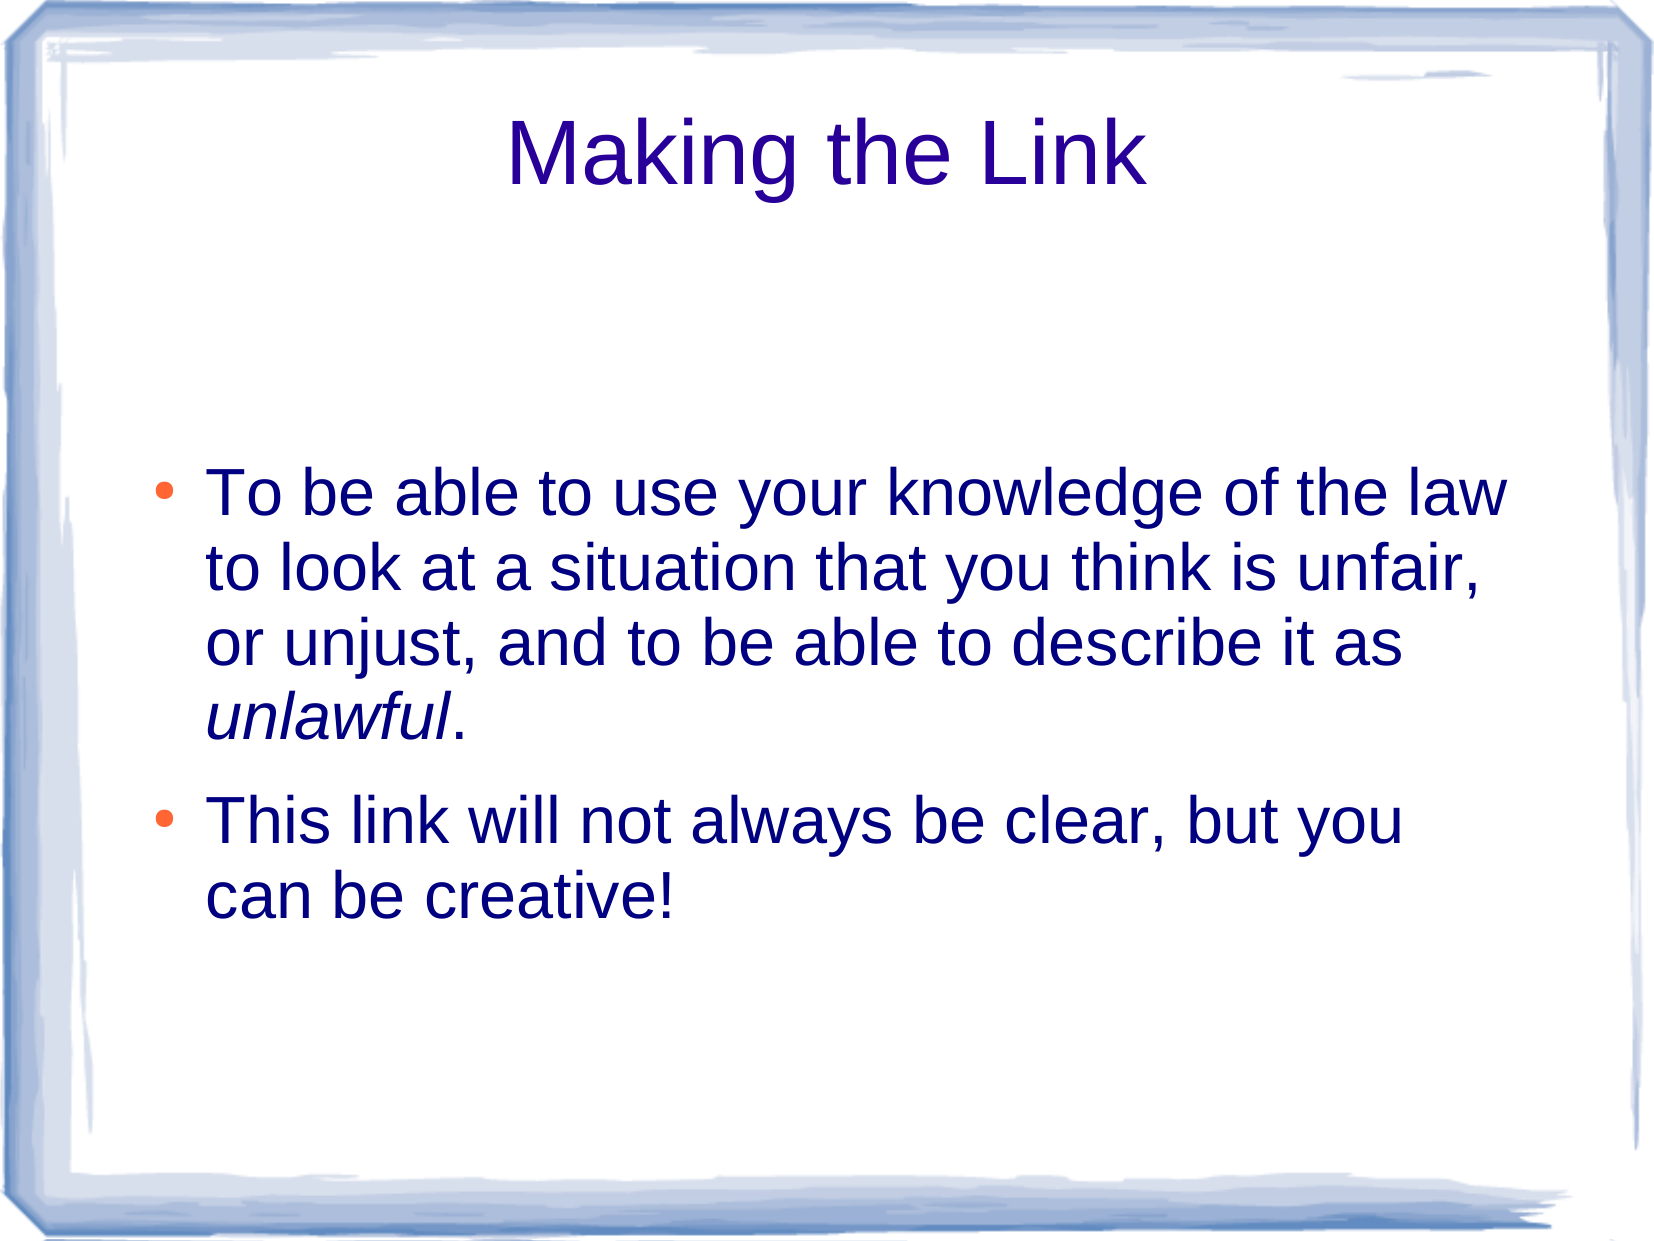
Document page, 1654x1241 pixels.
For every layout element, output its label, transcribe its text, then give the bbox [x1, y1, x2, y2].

picture [0, 0, 1654, 1241]
list To be able to use your knowledge of the law to look at a situation that you think is unfair, or unjust, and to be able to describe it as unlawful. This link will not always be clear, but you can be creative! [134, 350, 1516, 1133]
title Making the Link [82, 49, 1571, 257]
